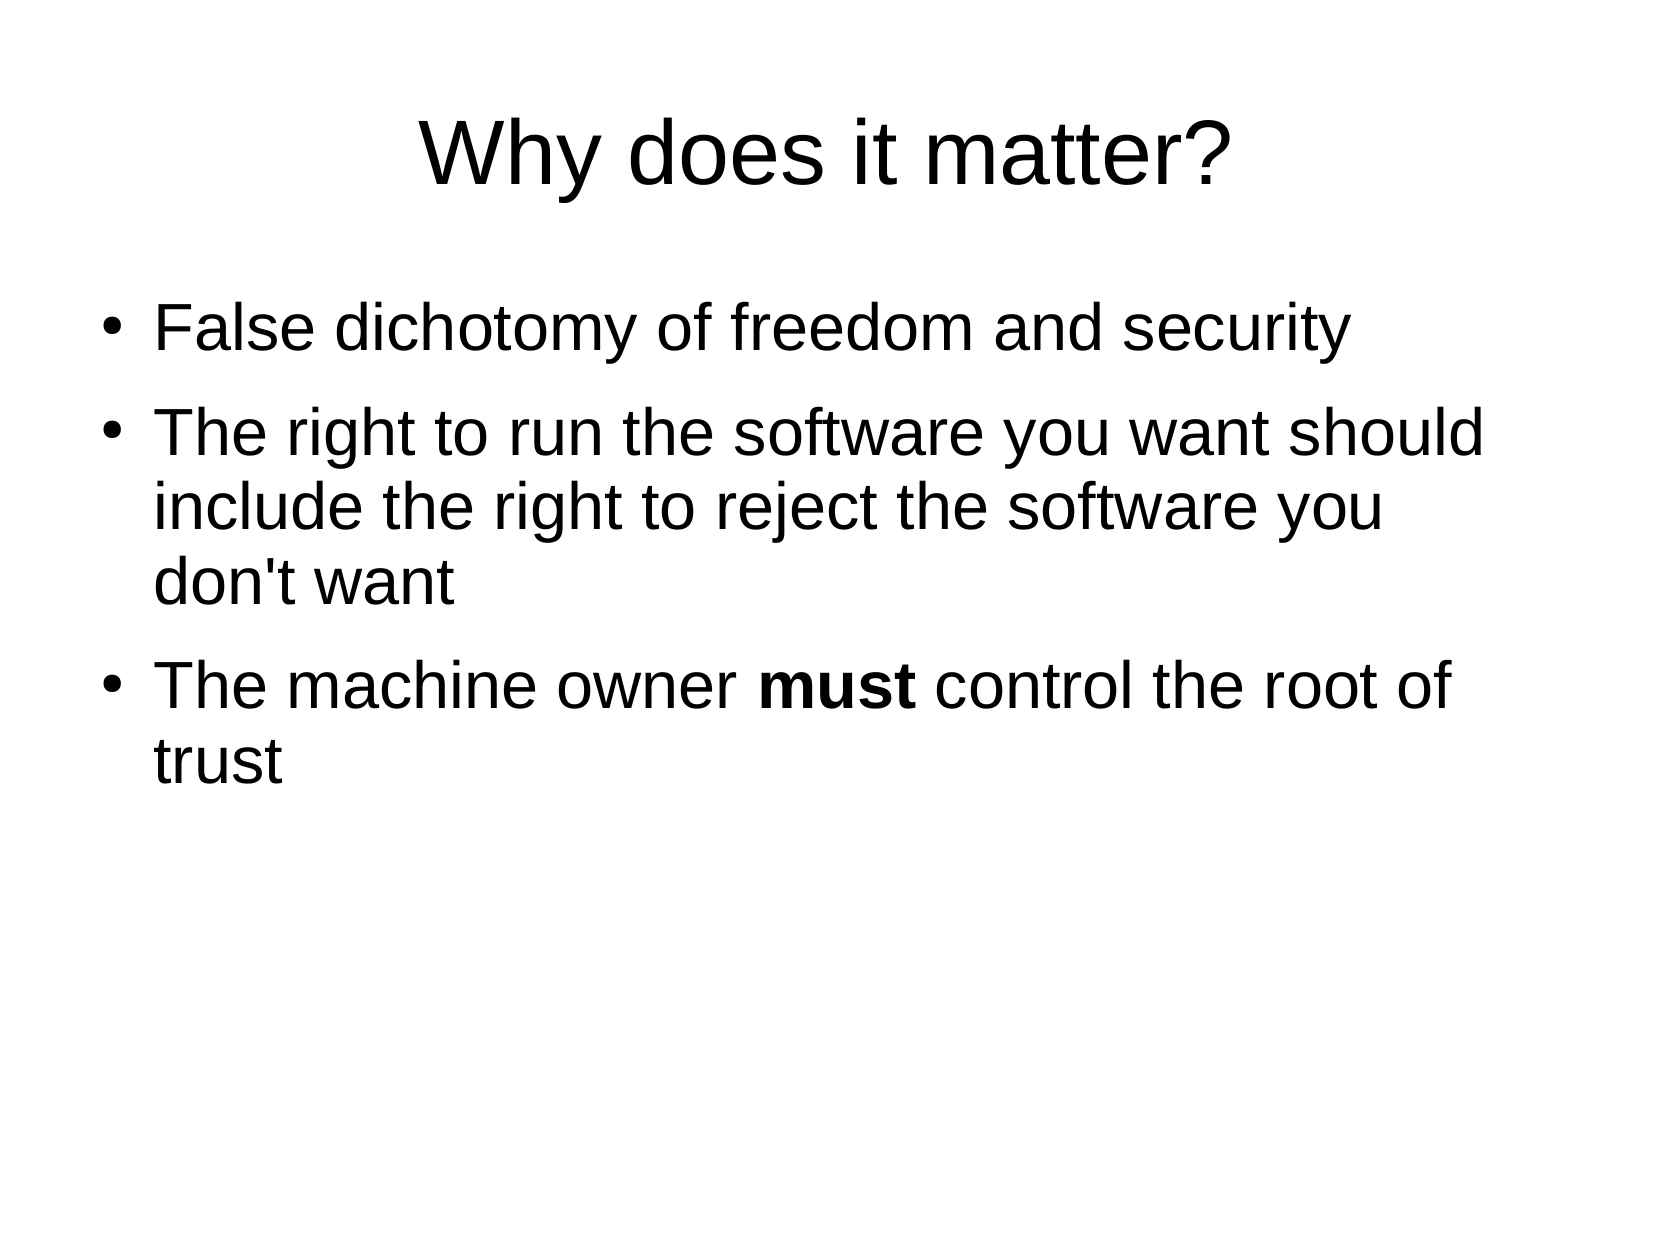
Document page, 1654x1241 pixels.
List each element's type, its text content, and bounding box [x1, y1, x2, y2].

title Why does it matter? [82, 49, 1571, 257]
list False dichotomy of freedom and security The right to run the software you want should include the right to reject the software you don't want The machine owner must control the root of trust [82, 290, 1538, 1010]
